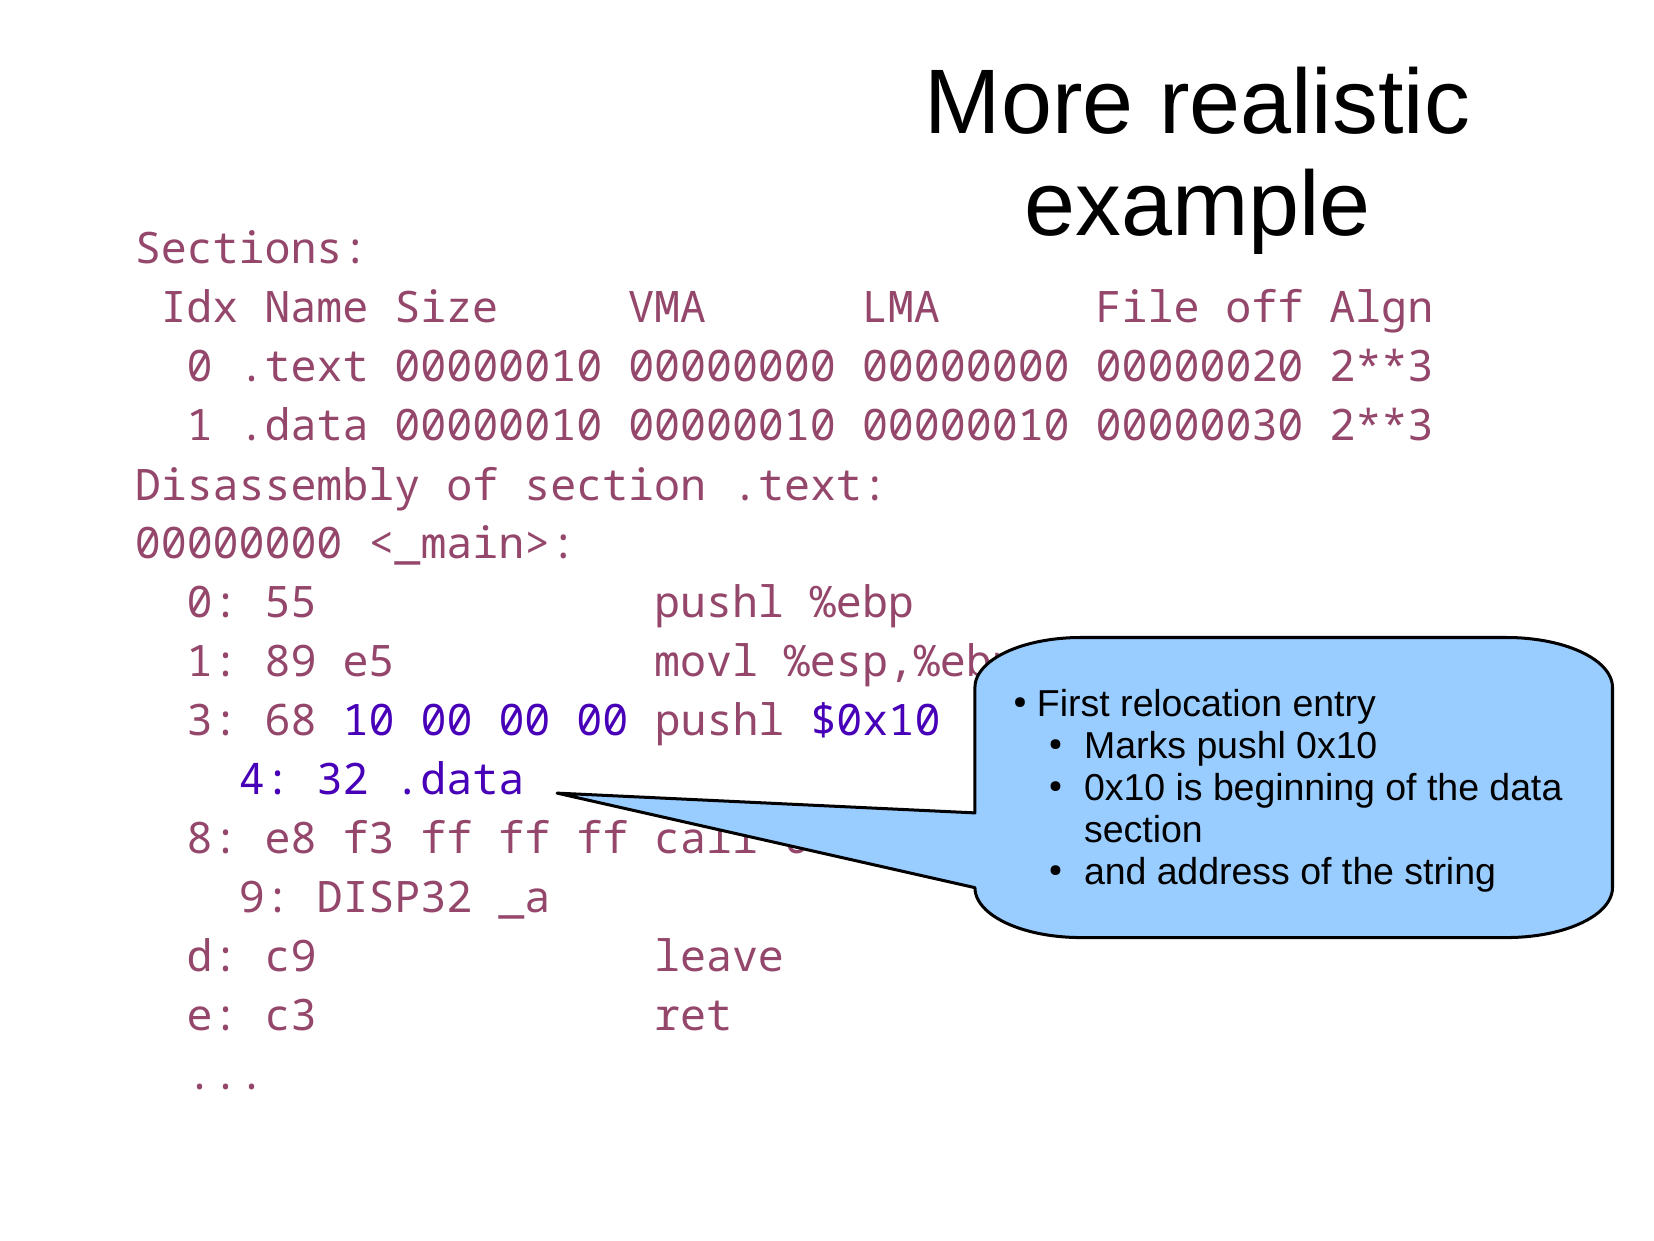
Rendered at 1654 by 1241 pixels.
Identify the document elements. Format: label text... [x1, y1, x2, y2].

title More realistic example [825, 49, 1571, 150]
text_box First relocation entry Marks pushl 0x10 0x10 is beginning of the data section and address of the string [557, 637, 1613, 938]
list Sections: Idx Name Size VMA LMA File off Algn 0 .text 00000010 00000000 00000000 00000020 2**3 1 .data 00000010 00000010 00000010 00000030 2**3 Disassembly of section .text: 00000000 <_main>: 0: 55 pushl %ebp 1: 89 e5 movl %esp,%ebp 3: 68 10 00 00 00 pushl $0x10 4: 32 .data 8: e8 f3 ff ff ff call 0 9: DISP32 _a d: c9 leave e: c3 ret ... [82, 150, 1571, 1126]
